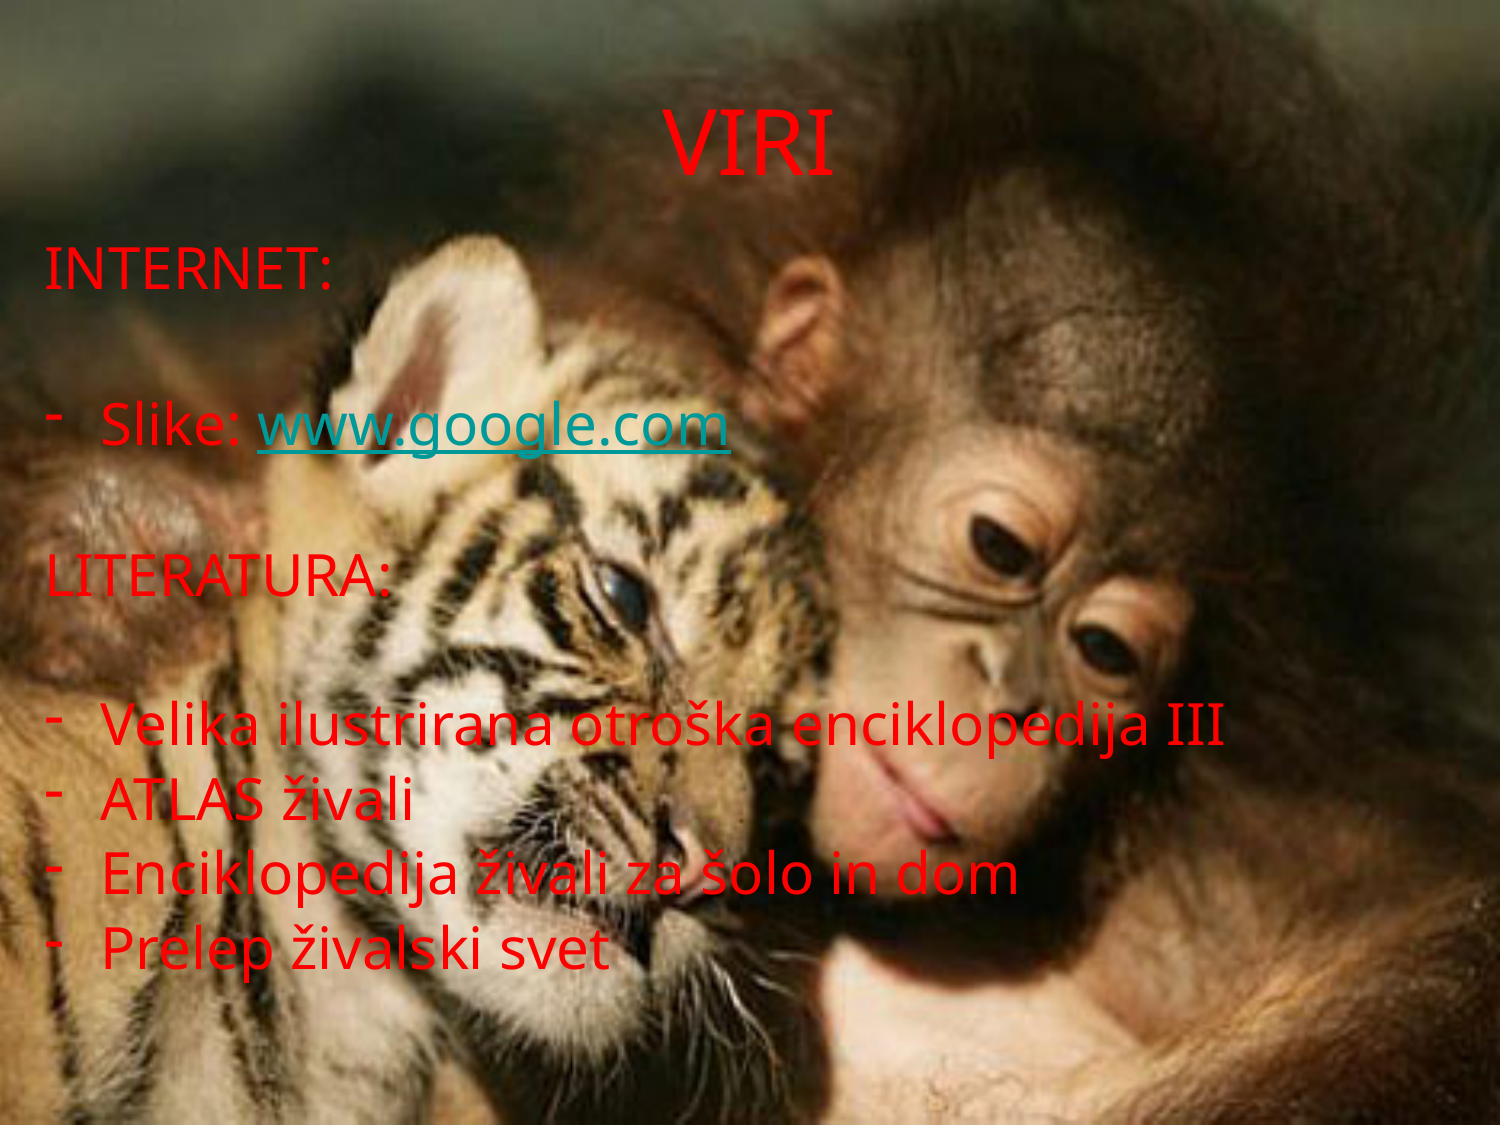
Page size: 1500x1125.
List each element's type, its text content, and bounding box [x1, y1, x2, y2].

list INTERNET: Slike: www.google.com LITERATURA: Velika ilustrirana otroška enciklopedija III ATLAS živali Enciklopedija živali za šolo in dom Prelep živalski svet [29, 231, 1425, 1071]
title VIRI [75, 45, 1425, 231]
picture [0, 0, 1500, 1125]
